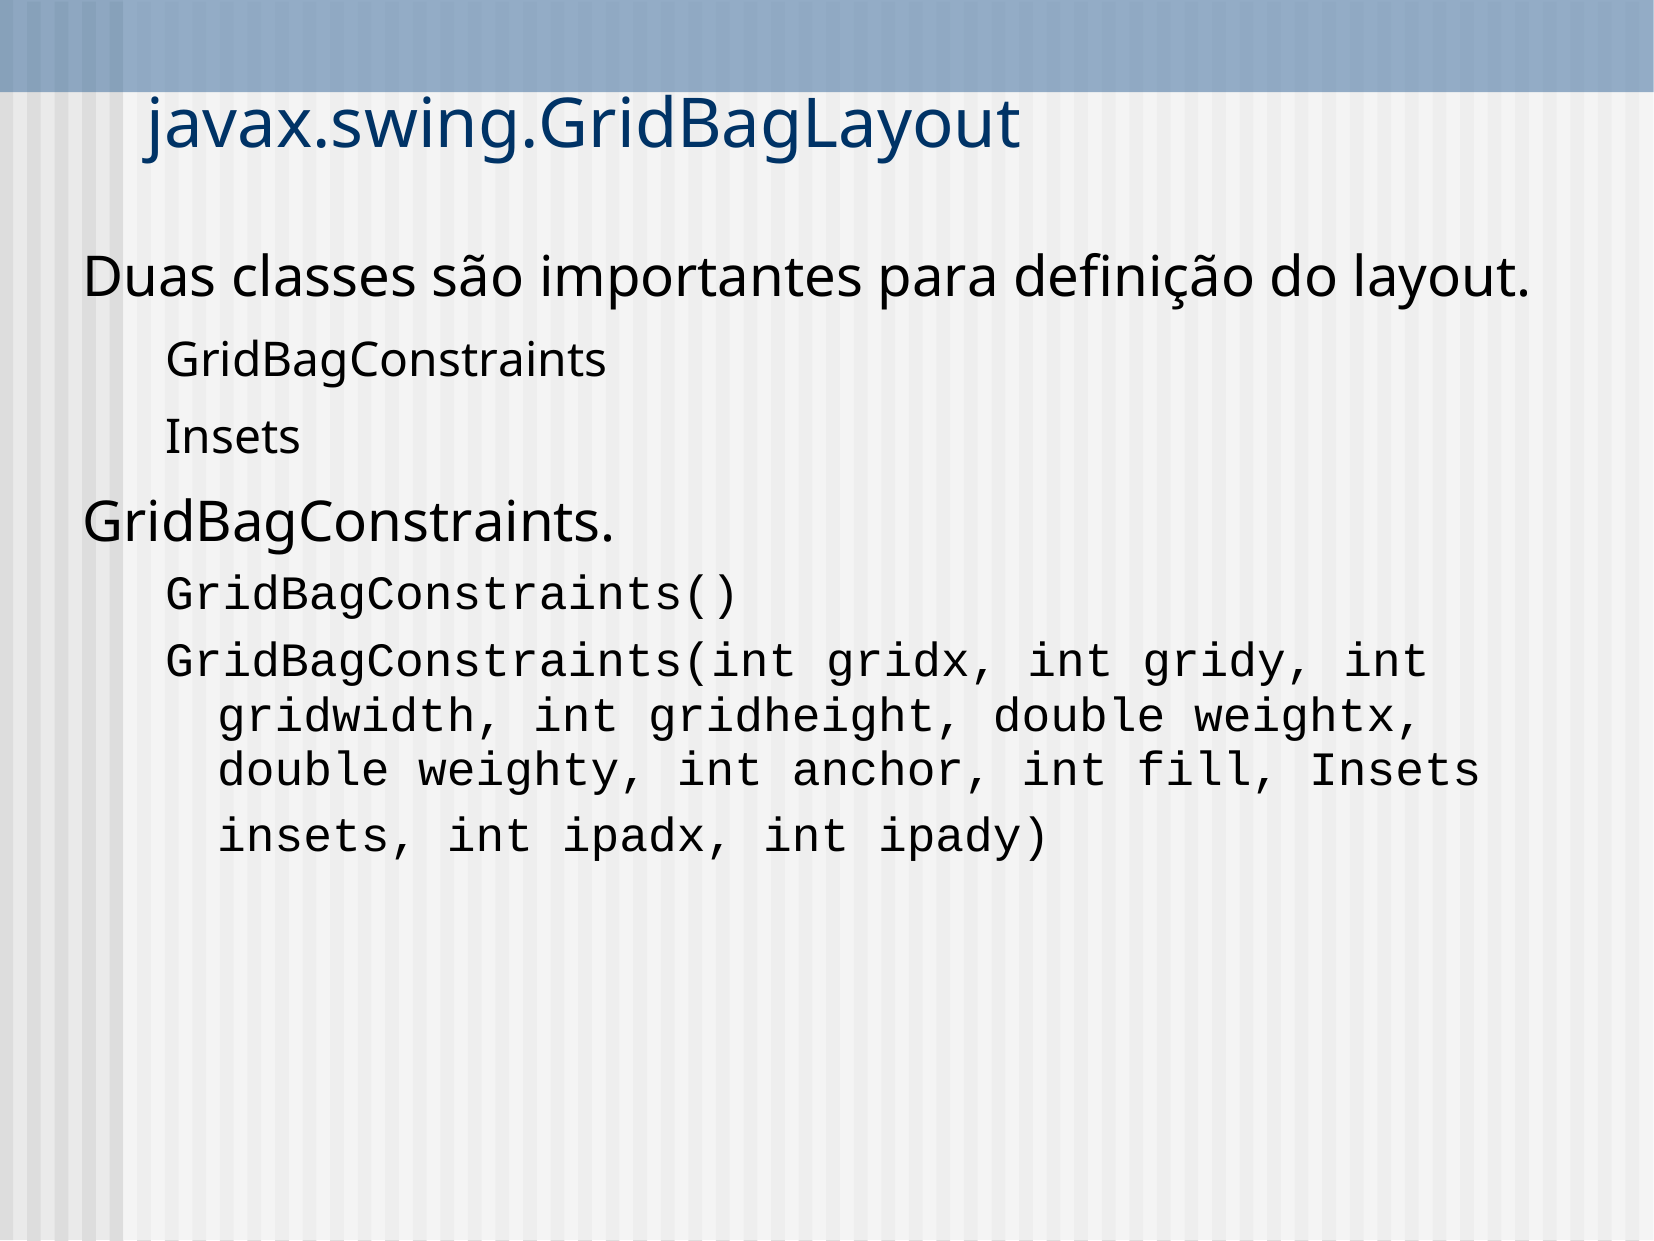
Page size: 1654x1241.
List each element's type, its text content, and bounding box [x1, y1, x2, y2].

title javax.swing.GridBagLayout [146, 29, 1536, 212]
list Duas classes são importantes para definição do layout. GridBagConstraints Insets GridBagConstraints. GridBagConstraints() GridBagConstraints(int gridx, int gridy, int gridwidth, int gridheight, double weightx, double weighty, int anchor, int fill, Insets insets, int ipadx, int ipady) [82, 236, 1571, 1109]
